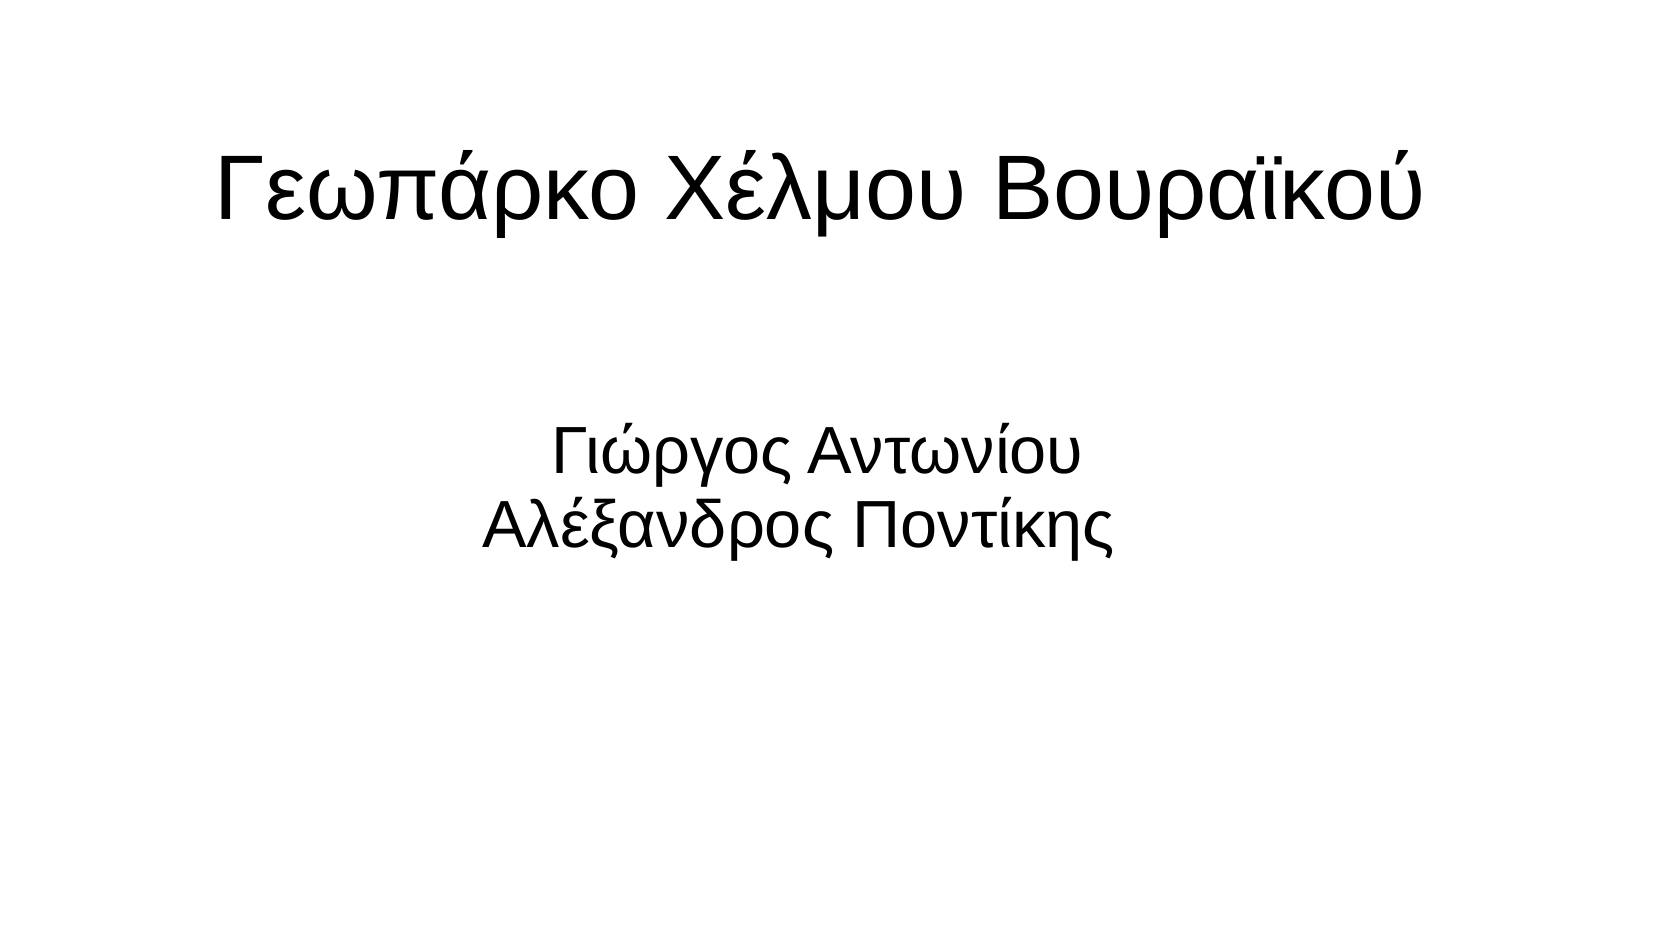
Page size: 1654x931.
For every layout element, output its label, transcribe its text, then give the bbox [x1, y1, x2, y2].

subtitle Γιώργος Αντωνίου Αλέξανδρος Ποντίκης [82, 217, 1571, 758]
title Γεωπάρκο Χέλμου Βουραϊκού [76, 110, 1565, 266]
